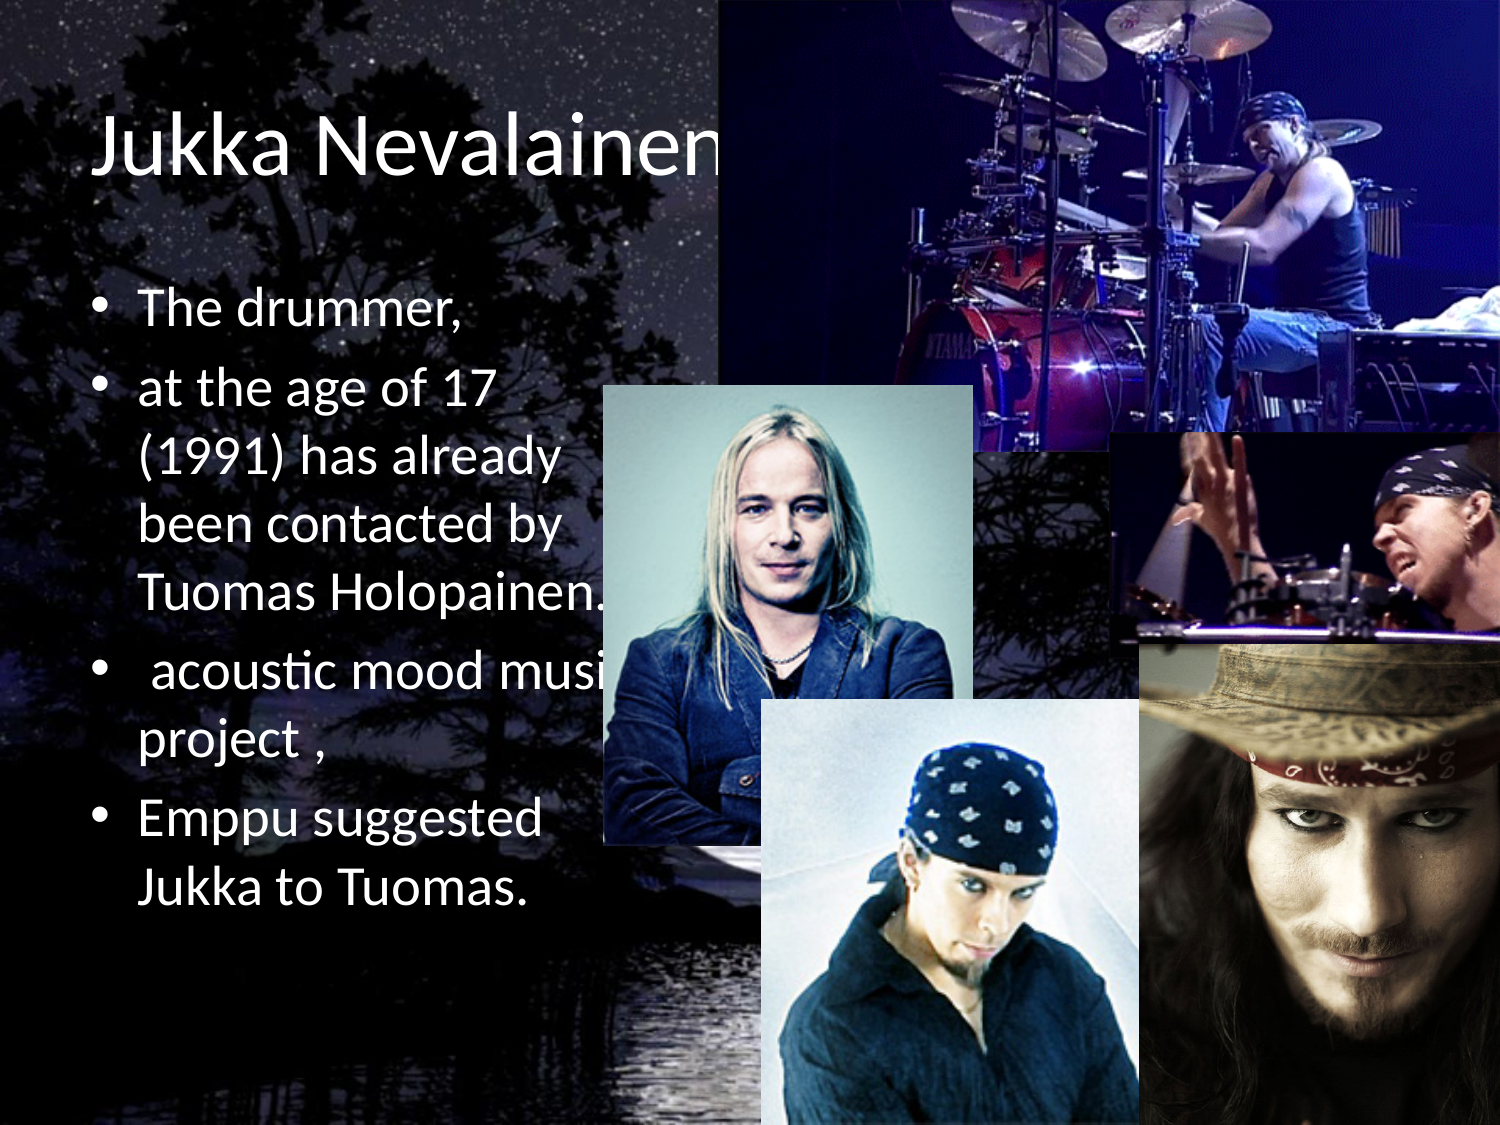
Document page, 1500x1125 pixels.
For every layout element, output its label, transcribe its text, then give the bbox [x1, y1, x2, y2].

list The drummer, at the age of 17 (1991) has already been contacted by Tuomas Holopainen., acoustic mood music project , Emppu suggested Jukka to Tuomas. [75, 262, 656, 1005]
picture [0, 0, 1500, 1125]
title Jukka Nevalainen [75, 45, 718, 233]
